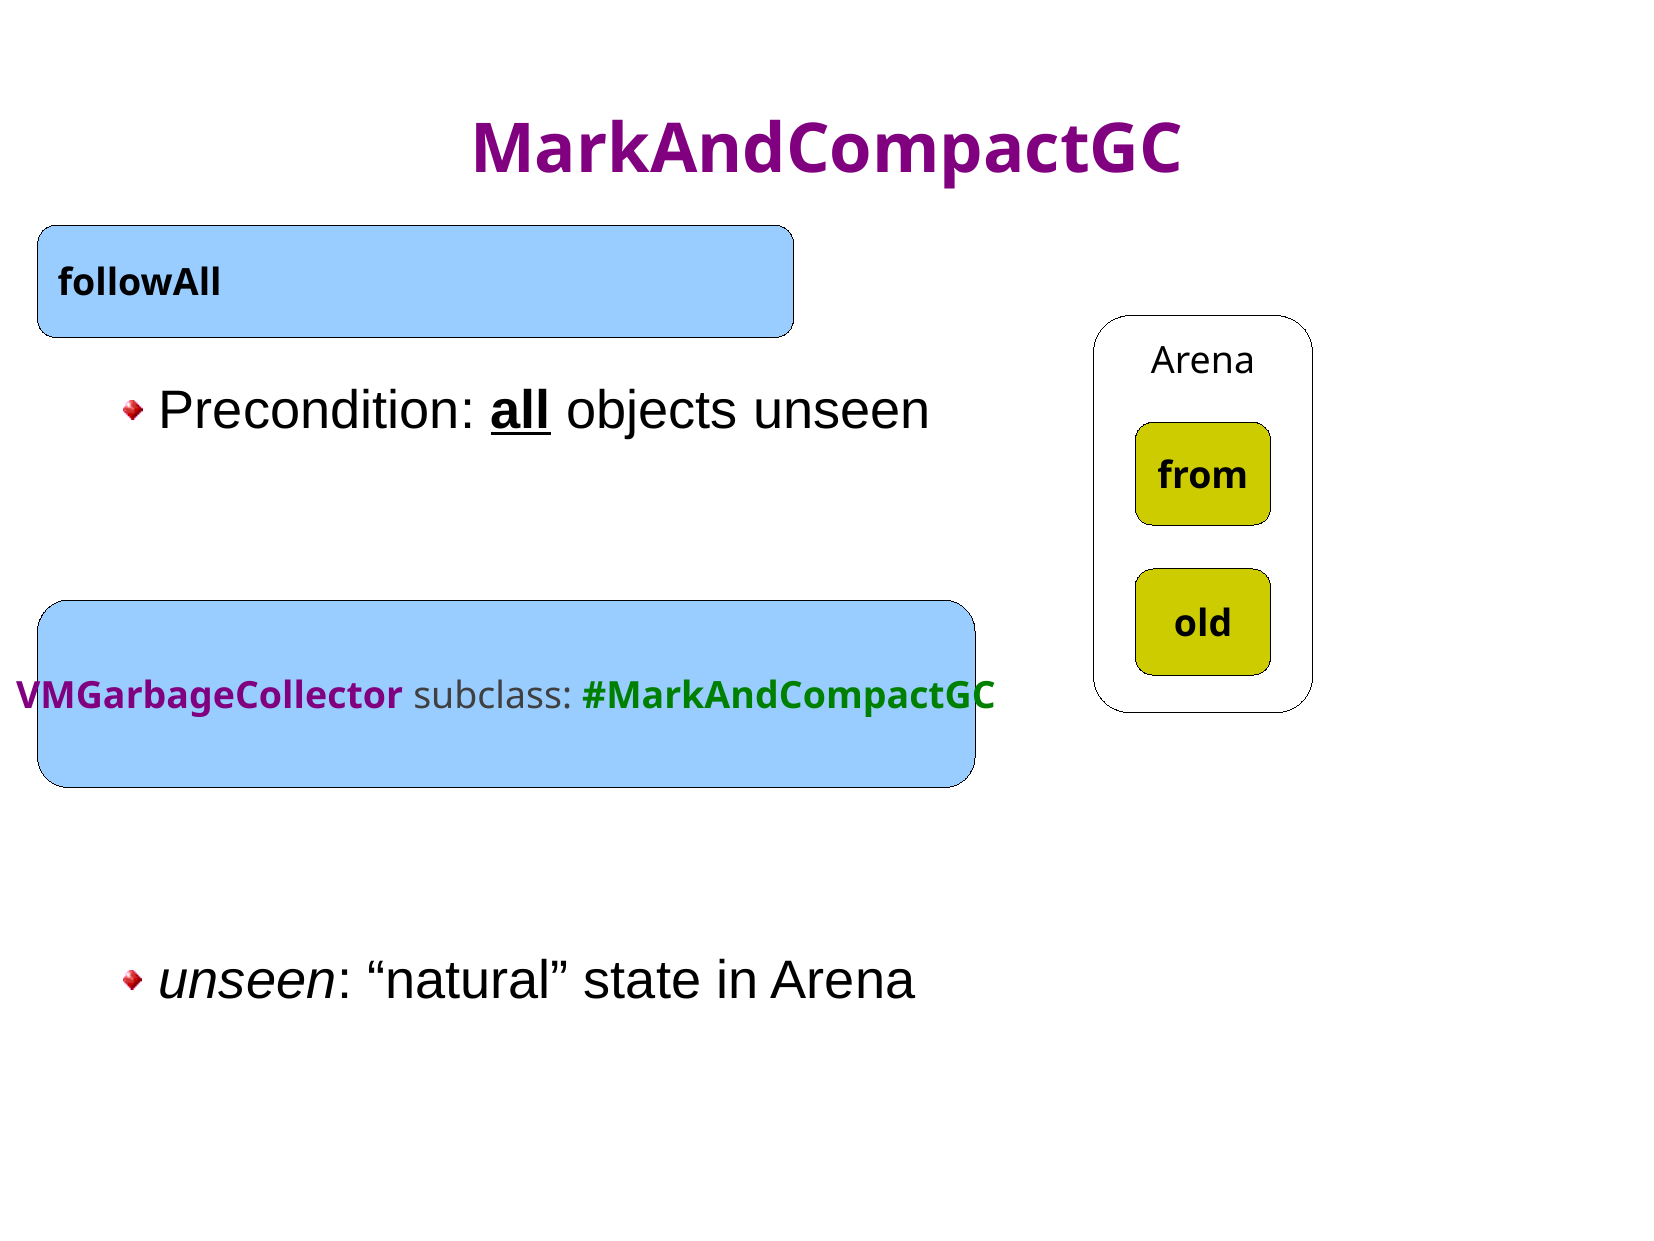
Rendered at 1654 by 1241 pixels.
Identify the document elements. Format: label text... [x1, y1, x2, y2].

text_box followAll [37, 225, 794, 338]
text_box Arena [1093, 315, 1313, 713]
text_box old [1135, 568, 1271, 676]
text_box MarkAndCompactGC [143, 91, 1511, 209]
text_box from [1135, 422, 1271, 526]
text_box unseen: “natural” state in Arena [37, 942, 938, 1126]
text_box Precondition: all objects unseen [37, 372, 1051, 556]
text_box VMGarbageCollector subclass: #MarkAndCompactGC [37, 600, 976, 788]
